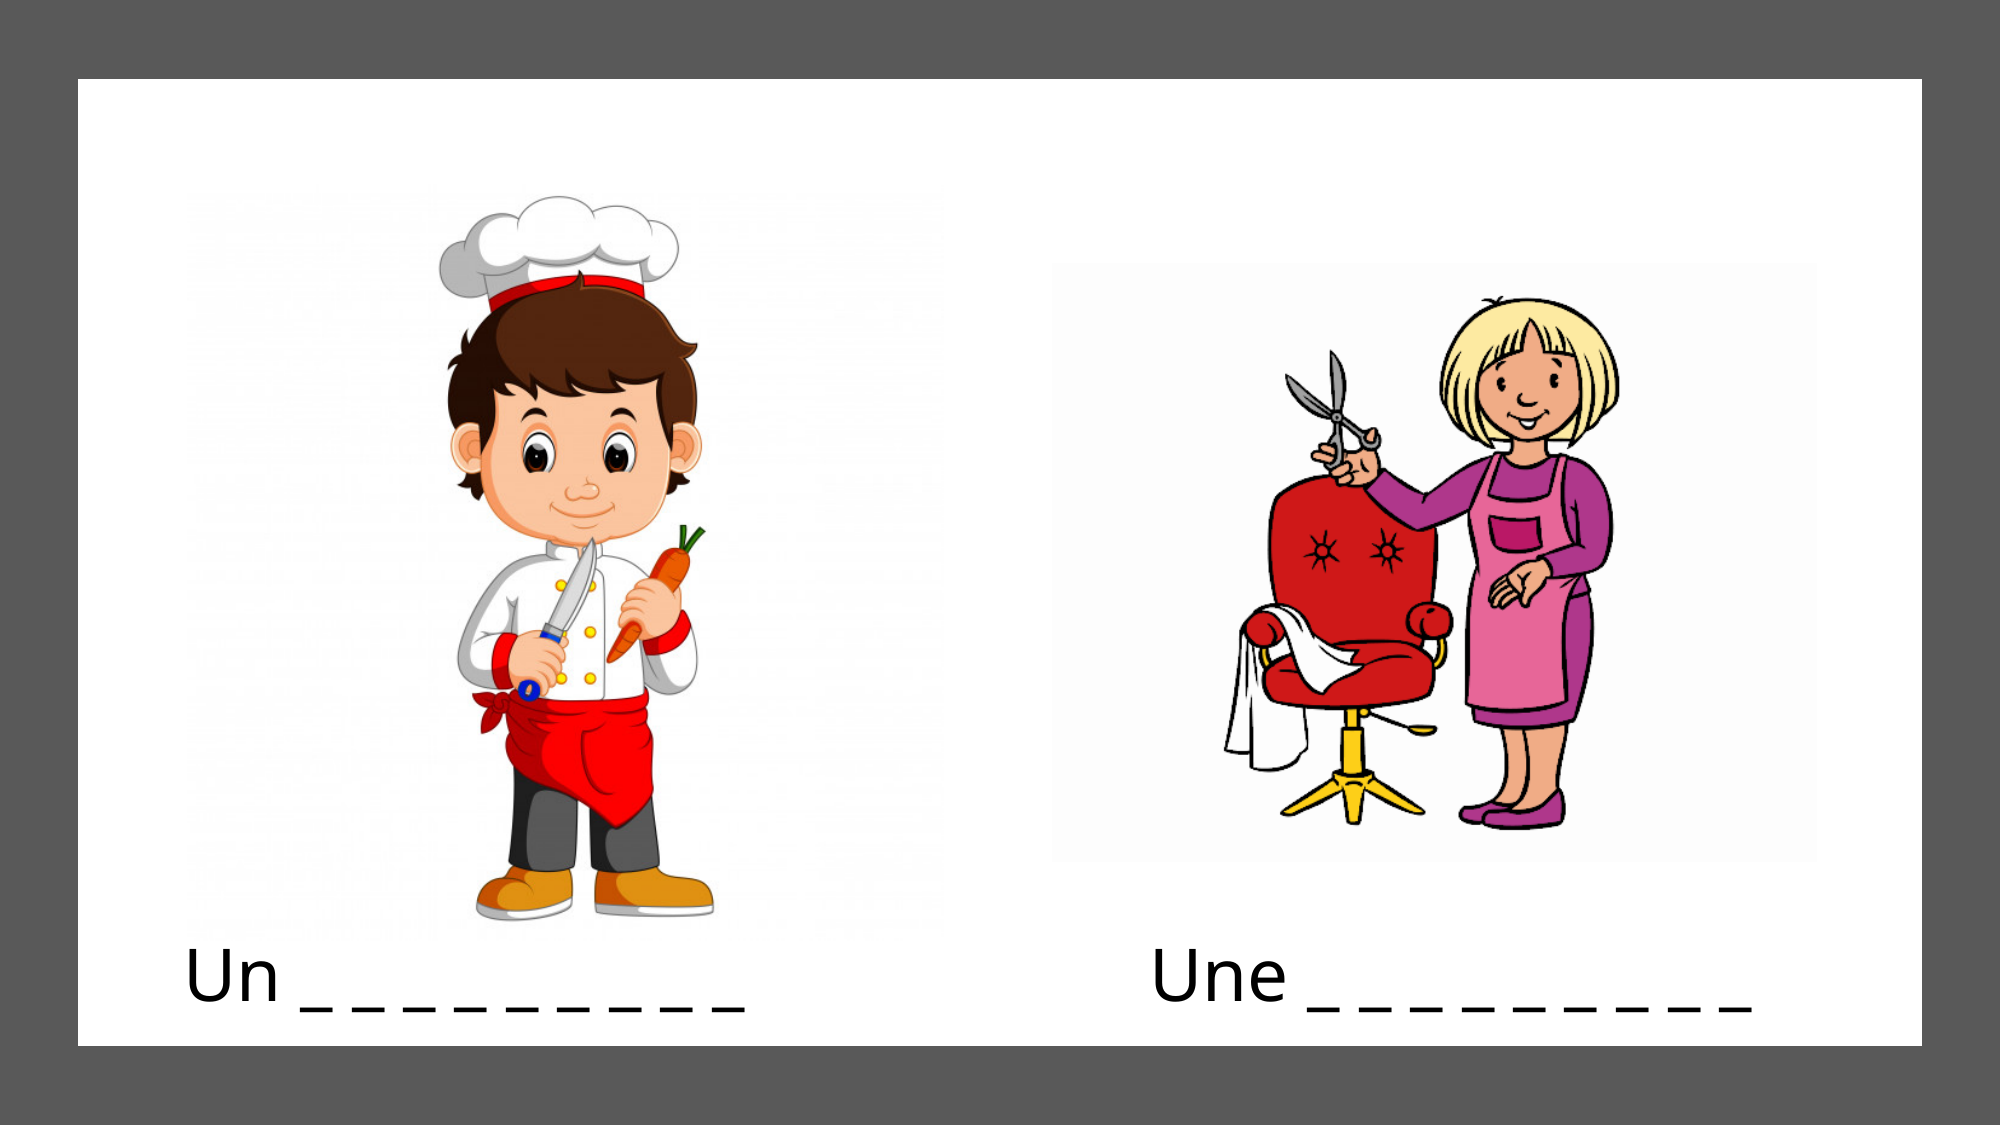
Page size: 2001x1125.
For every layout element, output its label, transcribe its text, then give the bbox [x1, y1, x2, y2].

picture [1052, 263, 1817, 920]
picture [187, 184, 944, 941]
text_box [0, 0, 2000, 1125]
text_box Un _ _ _ _ _ _ _ _ _ [168, 920, 917, 1025]
text_box Une _ _ _ _ _ _ _ _ _ [1134, 920, 1922, 1025]
